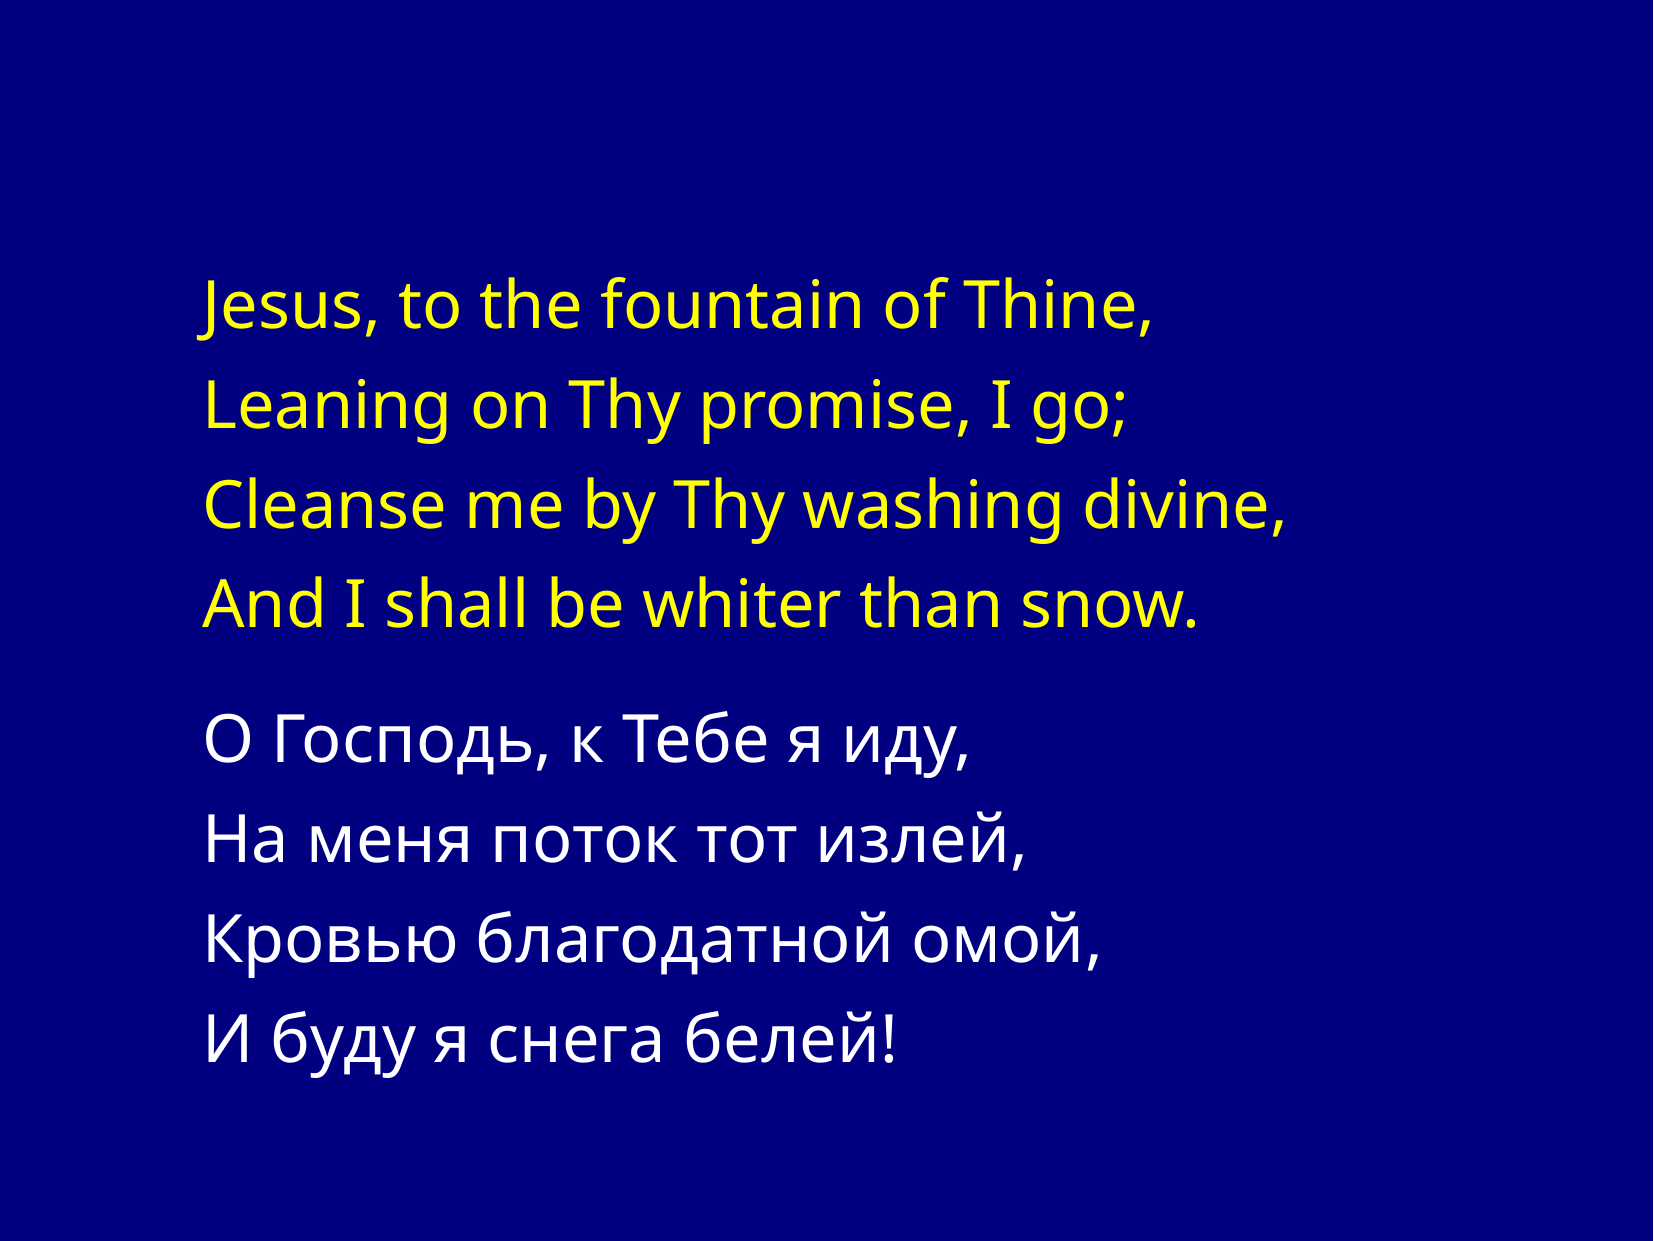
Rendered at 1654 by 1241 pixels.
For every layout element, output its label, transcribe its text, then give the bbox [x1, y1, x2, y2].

text_box Jesus, to the fountain of Thine, Leaning on Thy promise, I go; Cleanse me by Thy washing divine, And I shall be whiter than snow. [75, 150, 1576, 638]
text_box О Господь, к Тебе я иду, На меня поток тот излей, Кровью благодатной омой, И буду я снега белей! [75, 675, 1576, 1163]
